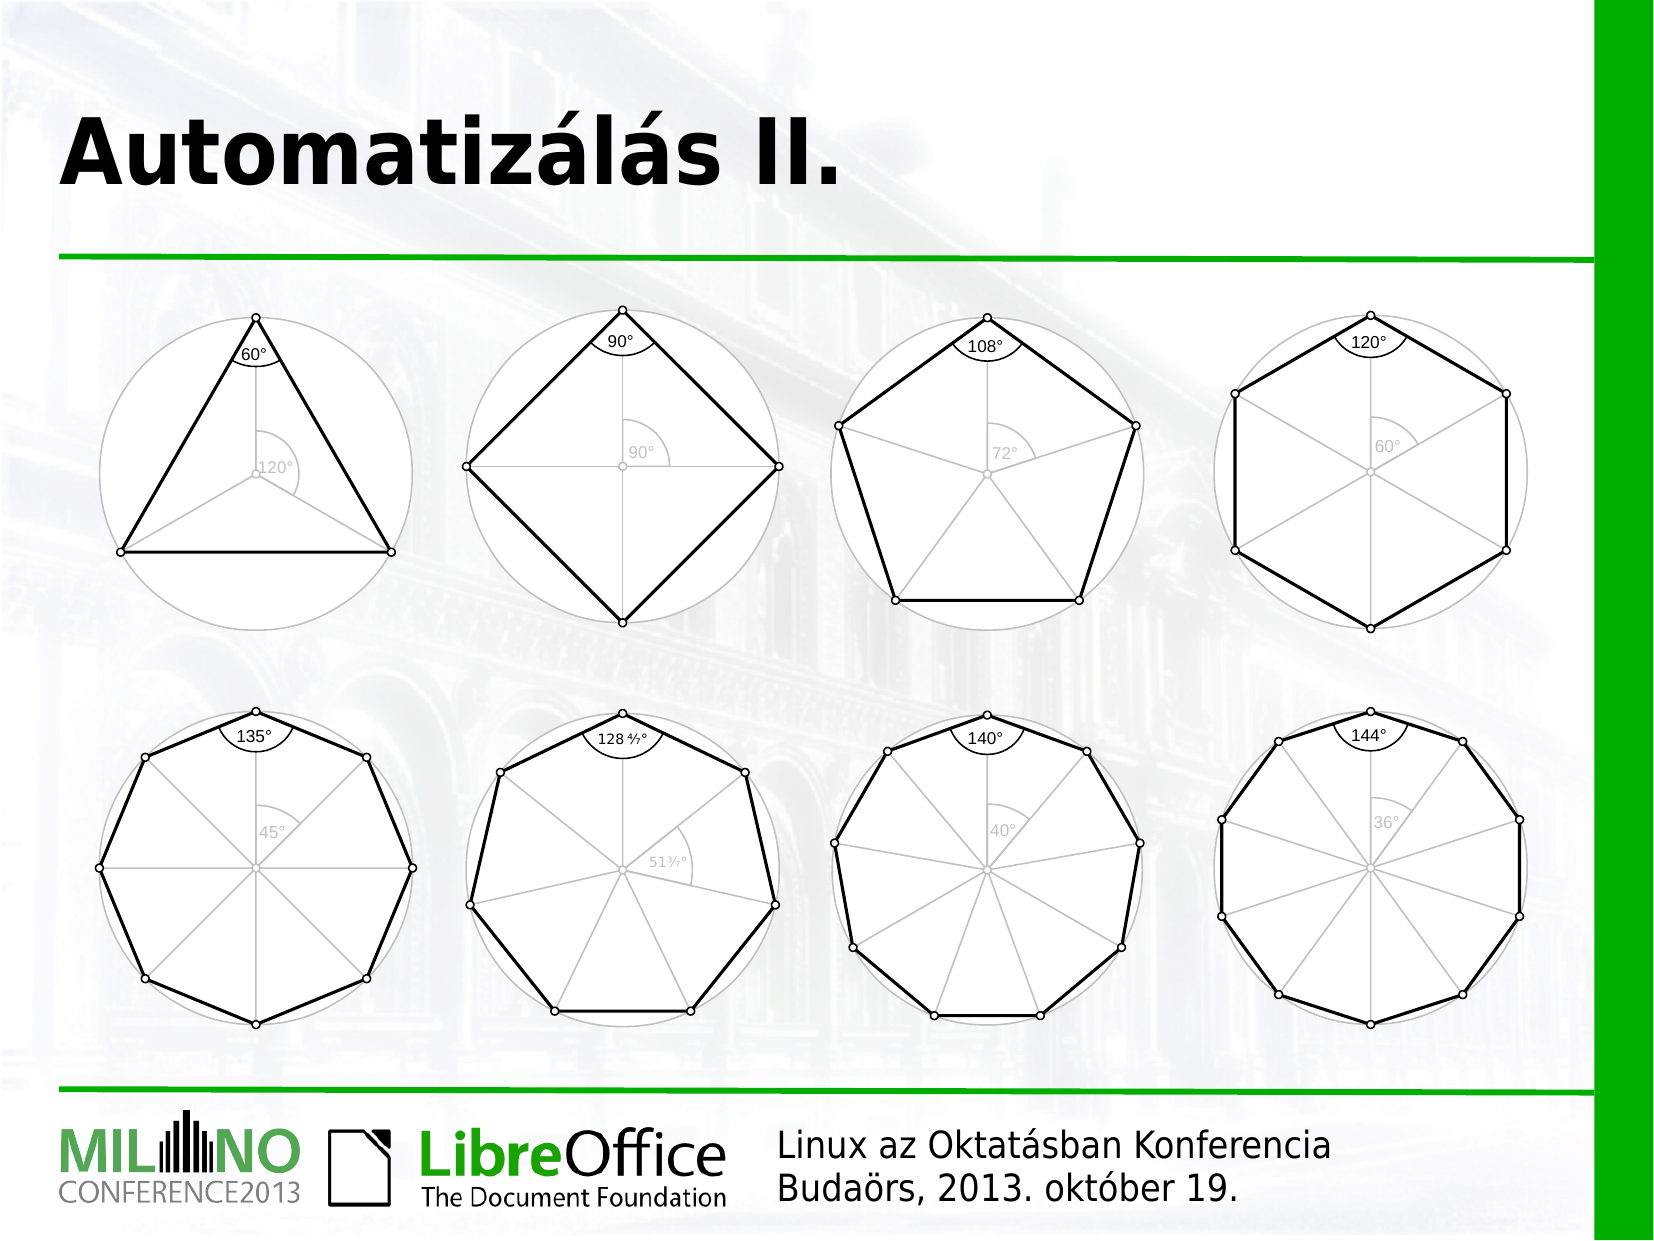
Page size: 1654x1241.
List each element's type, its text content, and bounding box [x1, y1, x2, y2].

title Automatizálás II. [59, 49, 1548, 257]
picture [1, 0, 1594, 1241]
